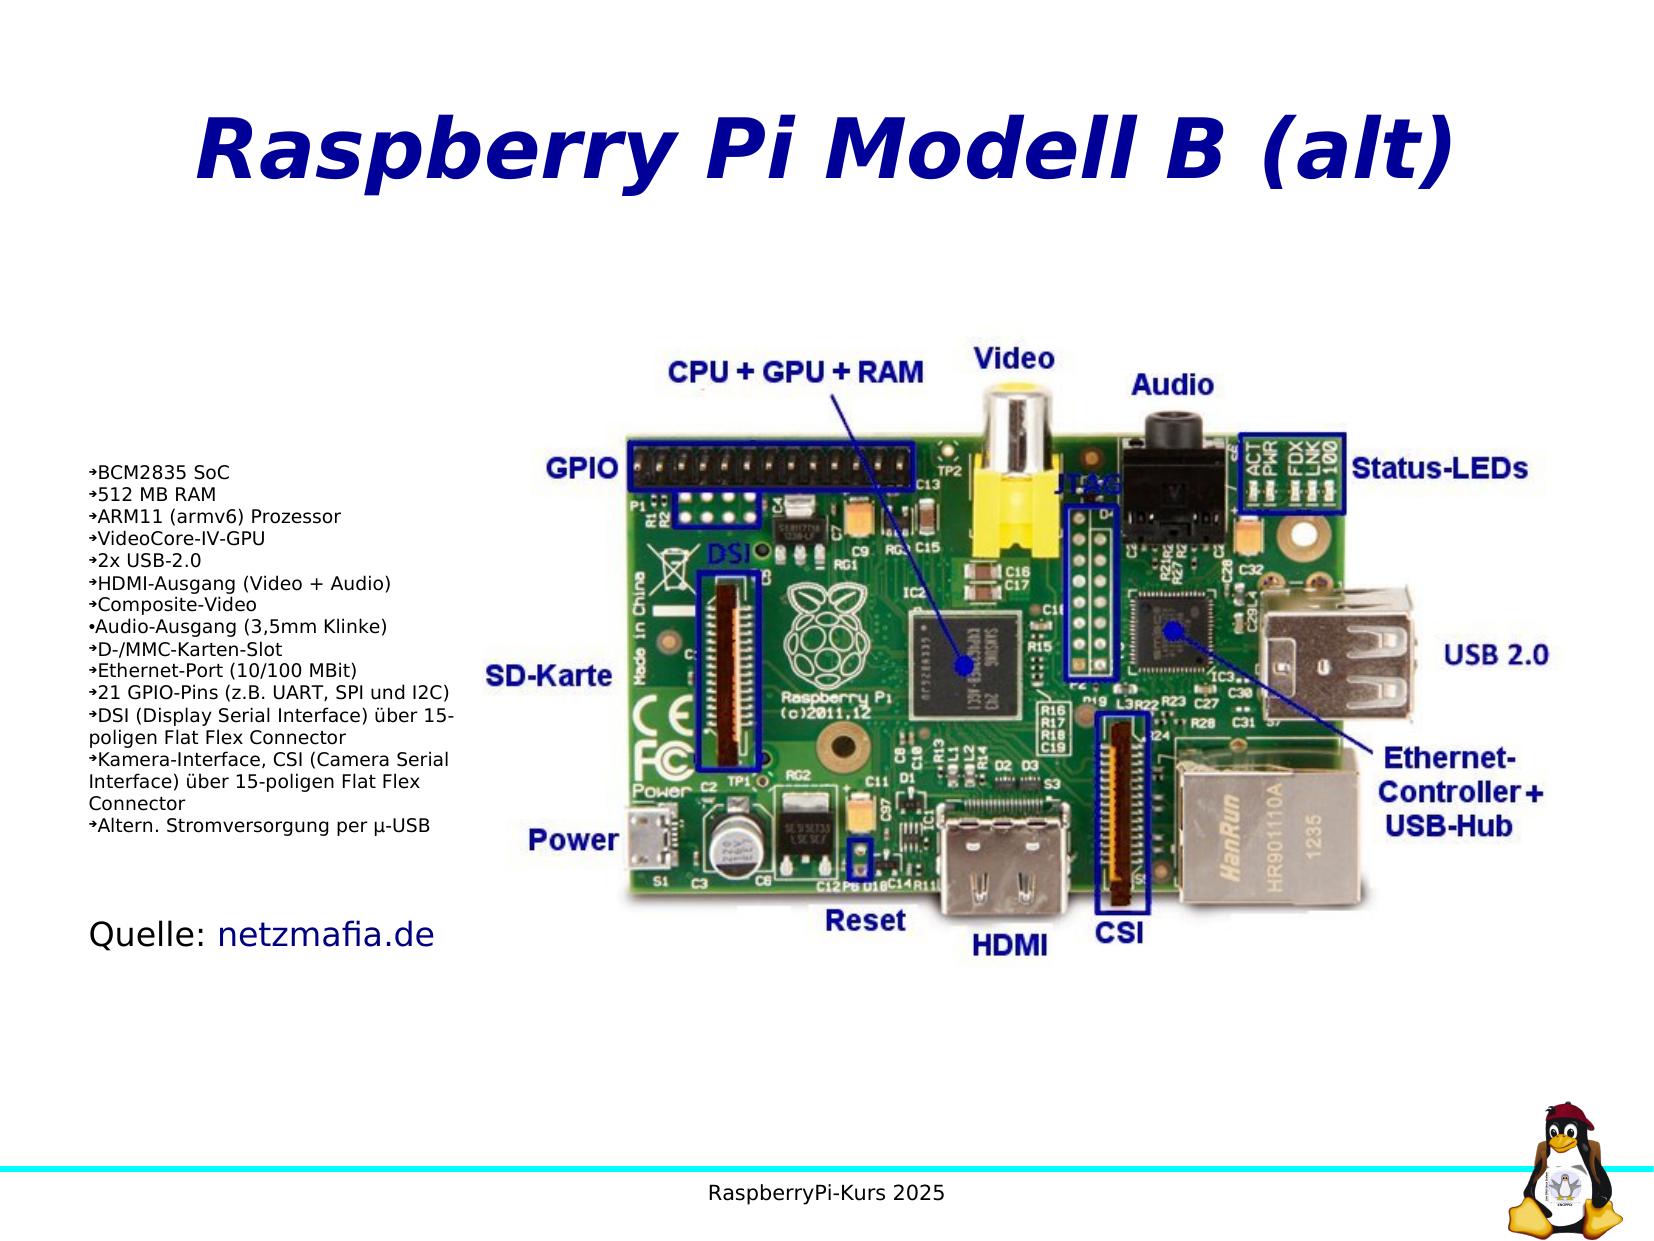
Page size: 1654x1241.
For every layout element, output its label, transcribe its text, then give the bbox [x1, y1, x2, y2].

picture [482, 324, 1565, 993]
text_box Quelle: netzmafia.de [88, 915, 532, 954]
title Raspberry Pi Modell B (alt) [121, 46, 1534, 254]
text_box BCM2835 SoC 512 MB RAM ARM11 (armv6) Prozessor VideoCore-IV-GPU 2x USB-2.0 HDMI-Ausgang (Video + Audio) Composite-Video Audio-Ausgang (3,5mm Klinke) D-/MMC-Karten-Slot Ethernet-Port (10/100 MBit) 21 GPIO-Pins (z.B. UART, SPI und I2C) DSI (Display Serial Interface) über 15-poligen Flat Flex Connector Kamera-Interface, CSI (Camera Serial Interface) über 15-poligen Flat Flex Connector Altern. Stromversorgung per µ-USB [88, 462, 473, 857]
picture [1505, 1100, 1625, 1241]
